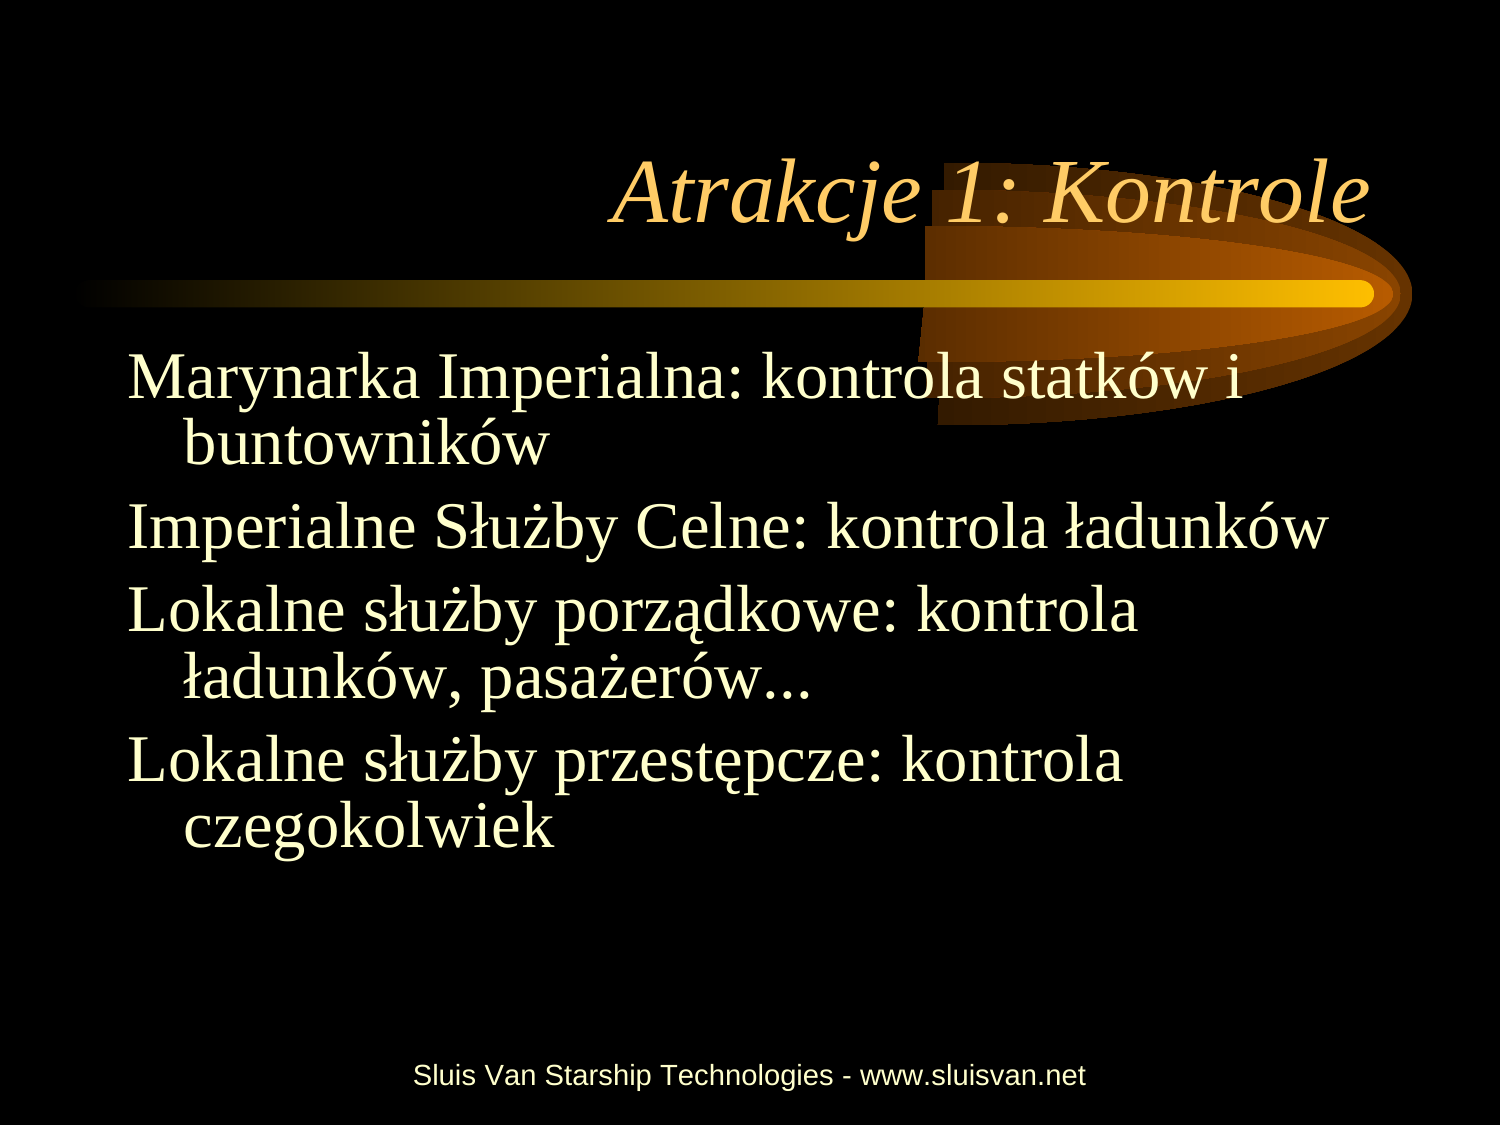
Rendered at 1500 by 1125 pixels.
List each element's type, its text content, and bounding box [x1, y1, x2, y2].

list Marynarka Imperialna: kontrola statków i buntowników Imperialne Służby Celne: kontrola ładunków Lokalne służby porządkowe: kontrola ładunków, pasażerów... Lokalne służby przestępcze: kontrola czegokolwiek [112, 337, 1388, 1013]
title Atrakcje 1: Kontrole [112, 62, 1388, 250]
